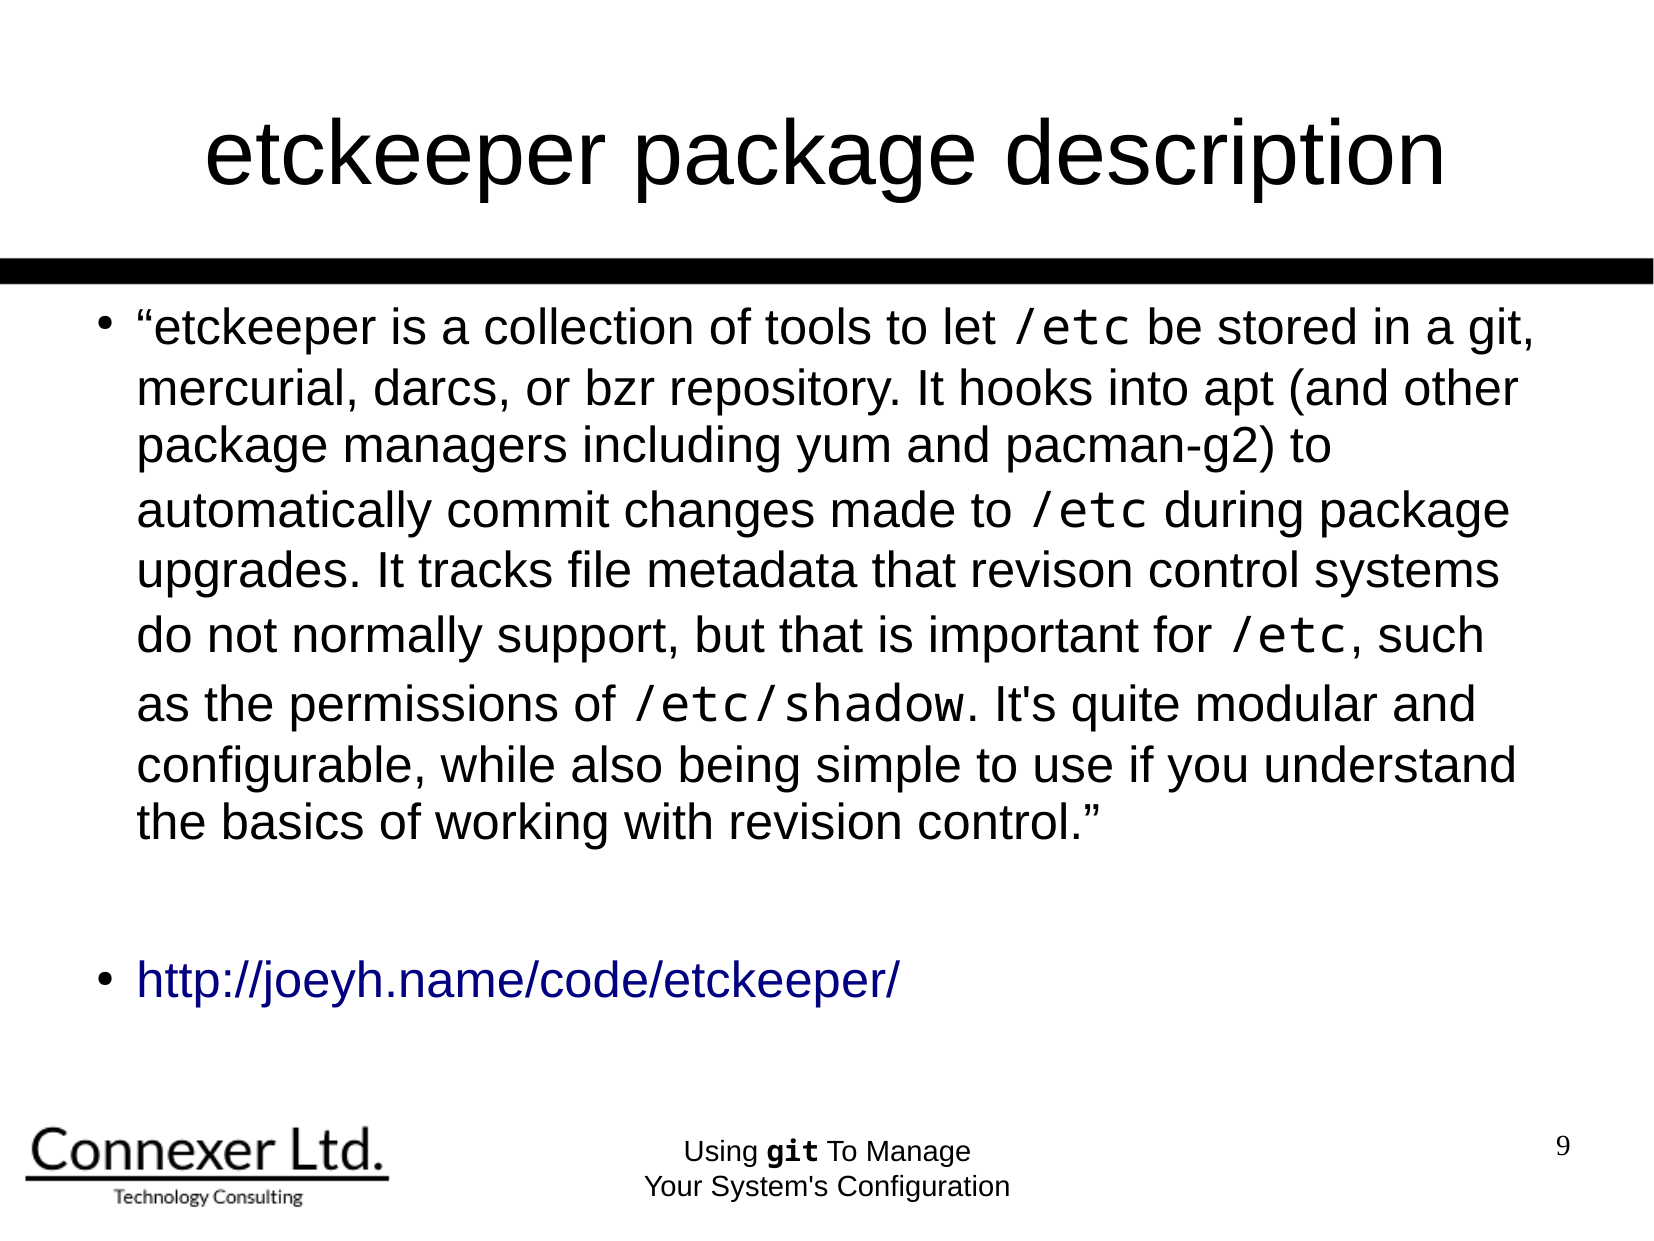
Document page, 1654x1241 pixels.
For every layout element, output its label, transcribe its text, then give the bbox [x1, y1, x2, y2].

title etckeeper package description [82, 49, 1571, 257]
list “etckeeper is a collection of tools to let /etc be stored in a git, mercurial, darcs, or bzr repository. It hooks into apt (and other package managers including yum and pacman-g2) to automatically commit changes made to /etc during package upgrades. It tracks file metadata that revison control systems do not normally support, but that is important for /etc, such as the permissions of /etc/shadow. It's quite modular and configurable, while also being simple to use if you understand the basics of working with revision control.” http://joeyh.name/code/etckeeper/ [82, 290, 1538, 1010]
picture [0, 0, 1654, 1241]
